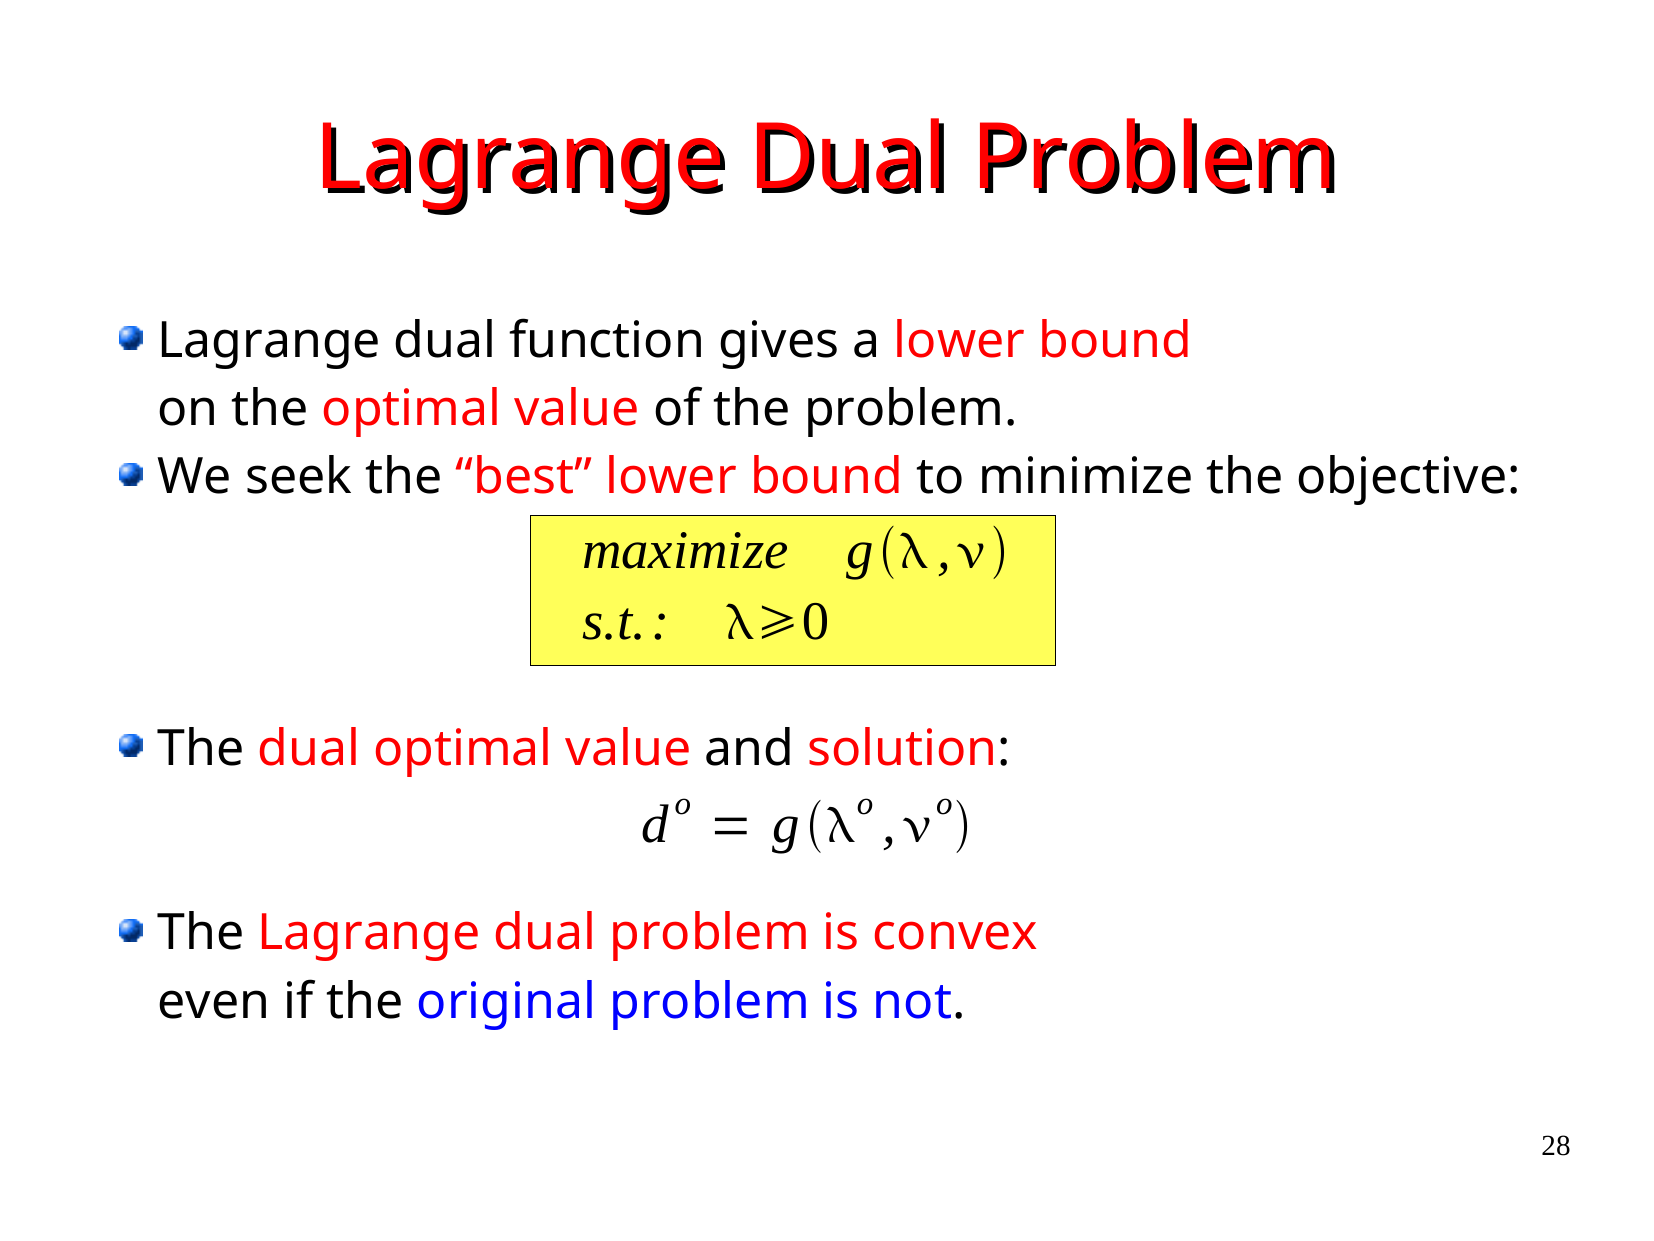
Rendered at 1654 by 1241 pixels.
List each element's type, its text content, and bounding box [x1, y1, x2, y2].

text_box [530, 515, 1056, 666]
picture [119, 479, 143, 486]
text_box The dual optimal value and solution: The Lagrange dual problem is convex even if the original problem is not. [105, 704, 1613, 1003]
title Lagrange Dual Problem [82, 49, 1571, 257]
chart [633, 784, 979, 860]
text_box Lagrange dual function gives a lower bound on the optimal value of the problem. We seek the “best” lower bound to minimize the objective: [105, 296, 1613, 479]
chart [574, 518, 1016, 656]
